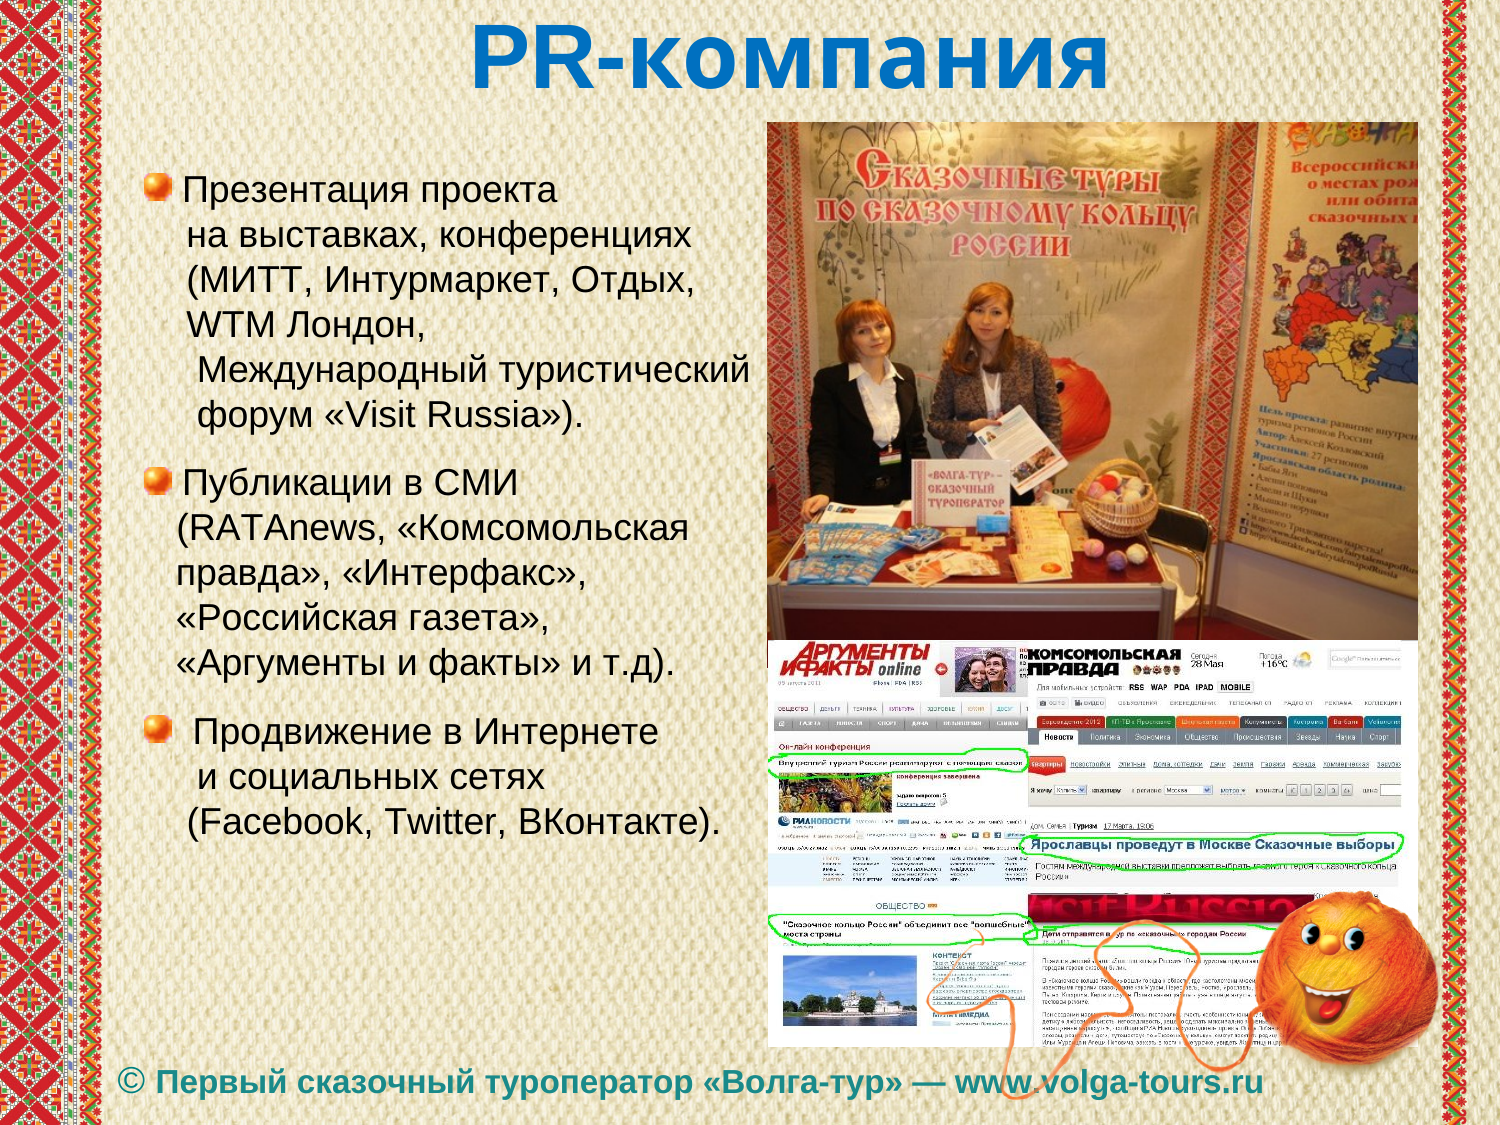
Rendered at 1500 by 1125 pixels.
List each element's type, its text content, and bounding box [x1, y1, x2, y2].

text_box Презентация проекта на выставках, конференциях (МИТТ, Интурмаркет, Отдых, WTM Лондон, Международный туристический форум «Visit Russia»). Публикации в СМИ (RATAnews, «Комсомольская правда», «Интерфакс», «Российская газета», «Аргументы и факты» и т.д). Продвижение в Интернете и социальных сетях (Facebook, Twitter, ВКонтакте). [129, 112, 768, 895]
text_box © Первый сказочный туроператор «Волга-тур» — www.volga-tours.ru [117, 1057, 893, 1103]
text_box PR-компания [454, 0, 1134, 95]
picture [0, 0, 1500, 1125]
